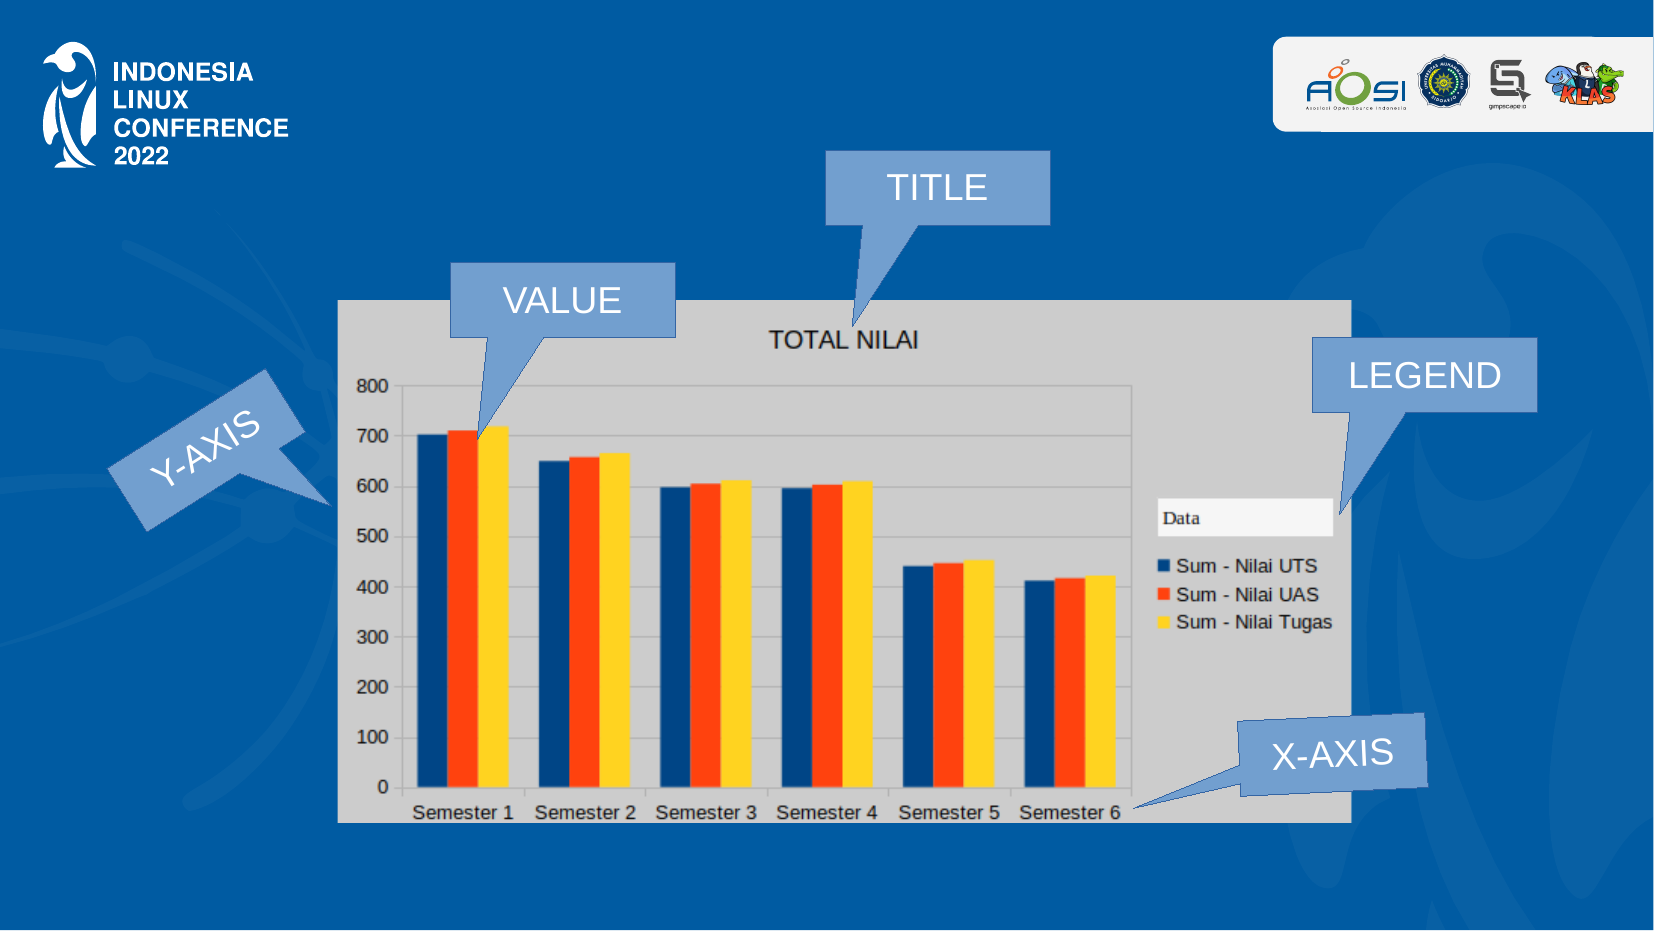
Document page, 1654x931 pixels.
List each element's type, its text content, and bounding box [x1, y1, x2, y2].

text_box TITLE [825, 150, 1051, 327]
picture [337, 300, 1353, 823]
text_box X-AXIS [1133, 712, 1429, 809]
picture [1417, 54, 1471, 108]
text_box LEGEND [1312, 337, 1538, 515]
picture [1545, 62, 1624, 105]
text_box VALUE [450, 262, 676, 440]
text_box Y-AXIS [106, 368, 332, 532]
